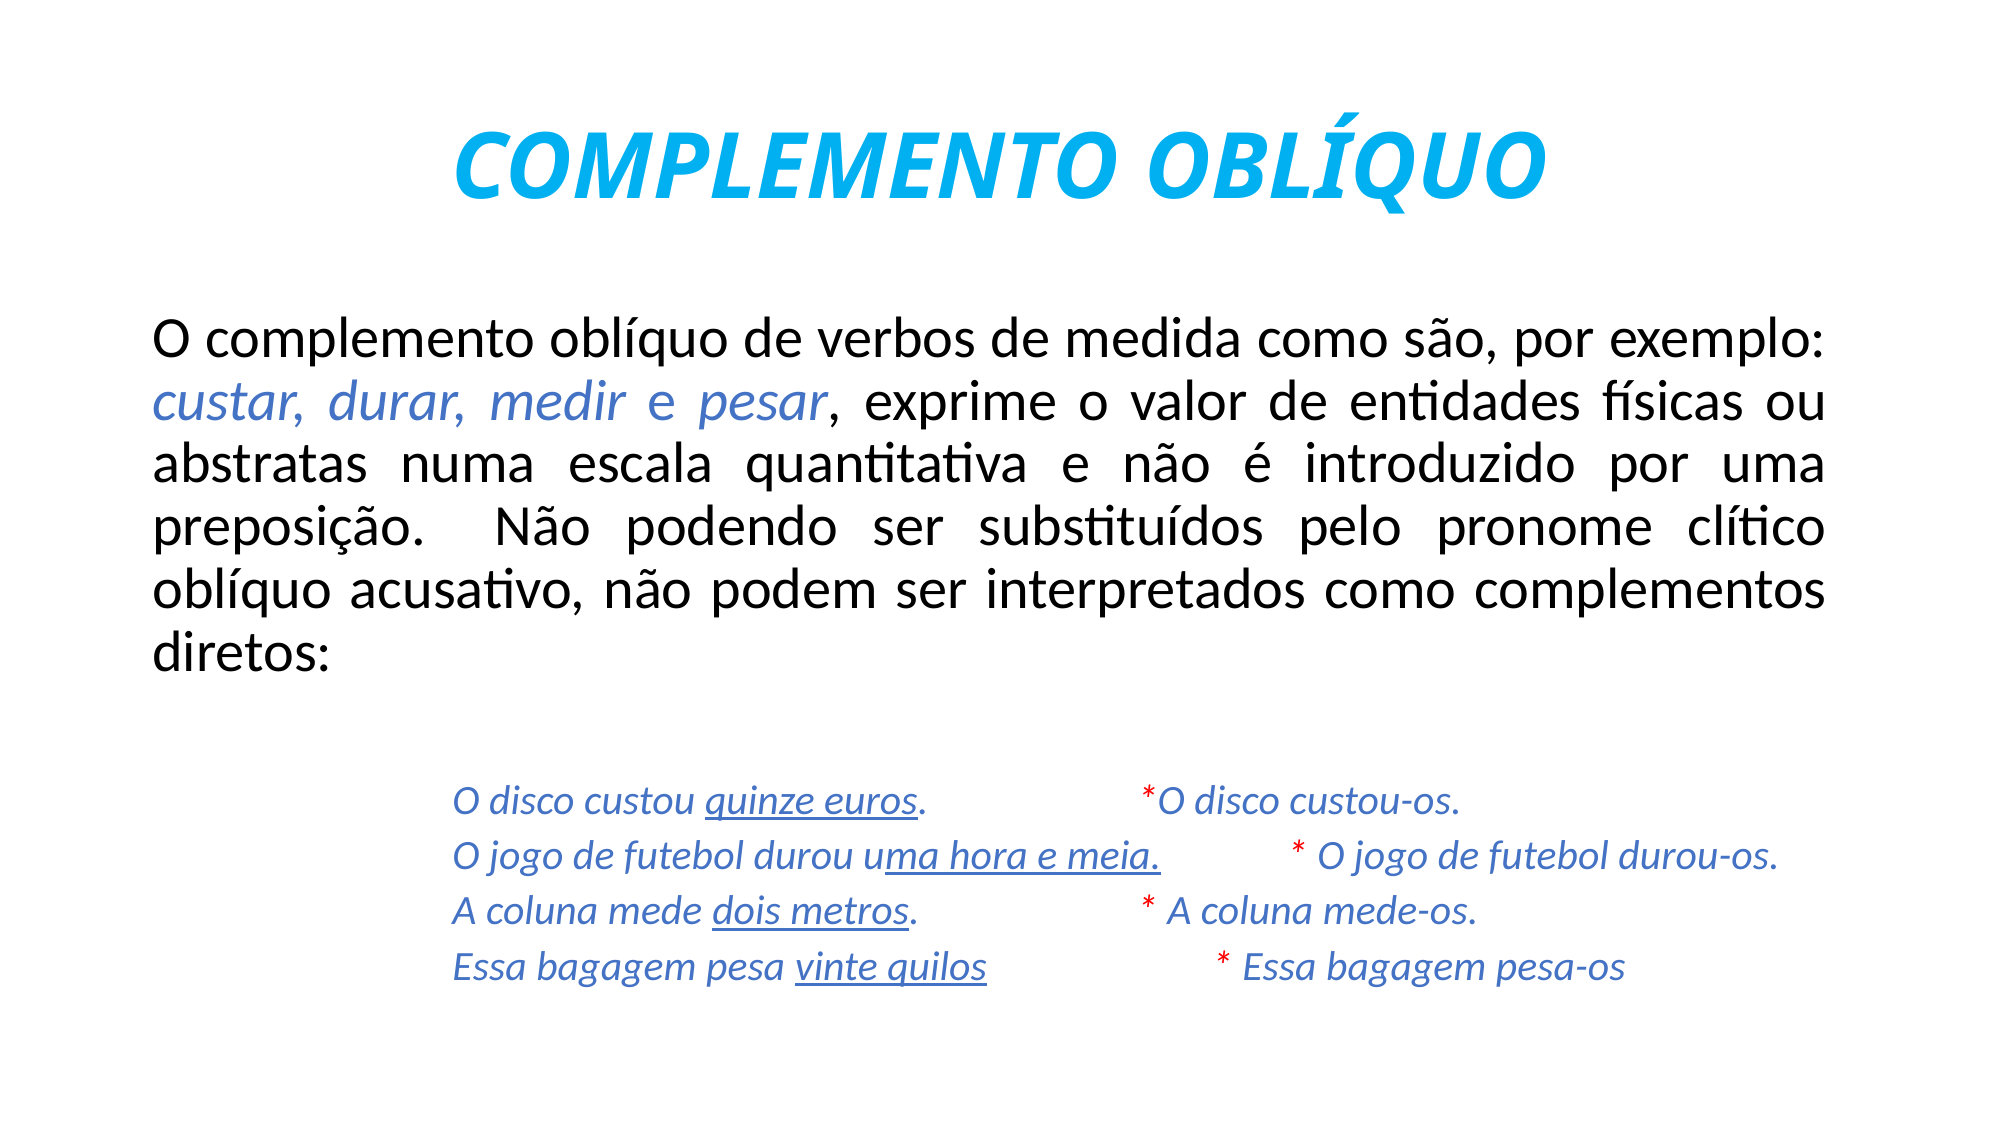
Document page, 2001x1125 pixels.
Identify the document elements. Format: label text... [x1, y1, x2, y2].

title COMPLEMENTO OBLÍQUO [137, 59, 1863, 278]
list O complemento oblíquo de verbos de medida como são, por exemplo: custar, durar, medir e pesar, exprime o valor de entidades físicas ou abstratas numa escala quantitativa e não é introduzido por uma preposição. Não podendo ser substituídos pelo pronome clítico oblíquo acusativo, não podem ser interpretados como complementos diretos: O disco custou quinze euros. *O disco custou-os. O jogo de futebol durou uma hora e meia. * O jogo de futebol durou-os. A coluna mede dois metros. * A coluna mede-os. Essa bagagem pesa vinte quilos * Essa bagagem pesa-os [137, 299, 1863, 1014]
